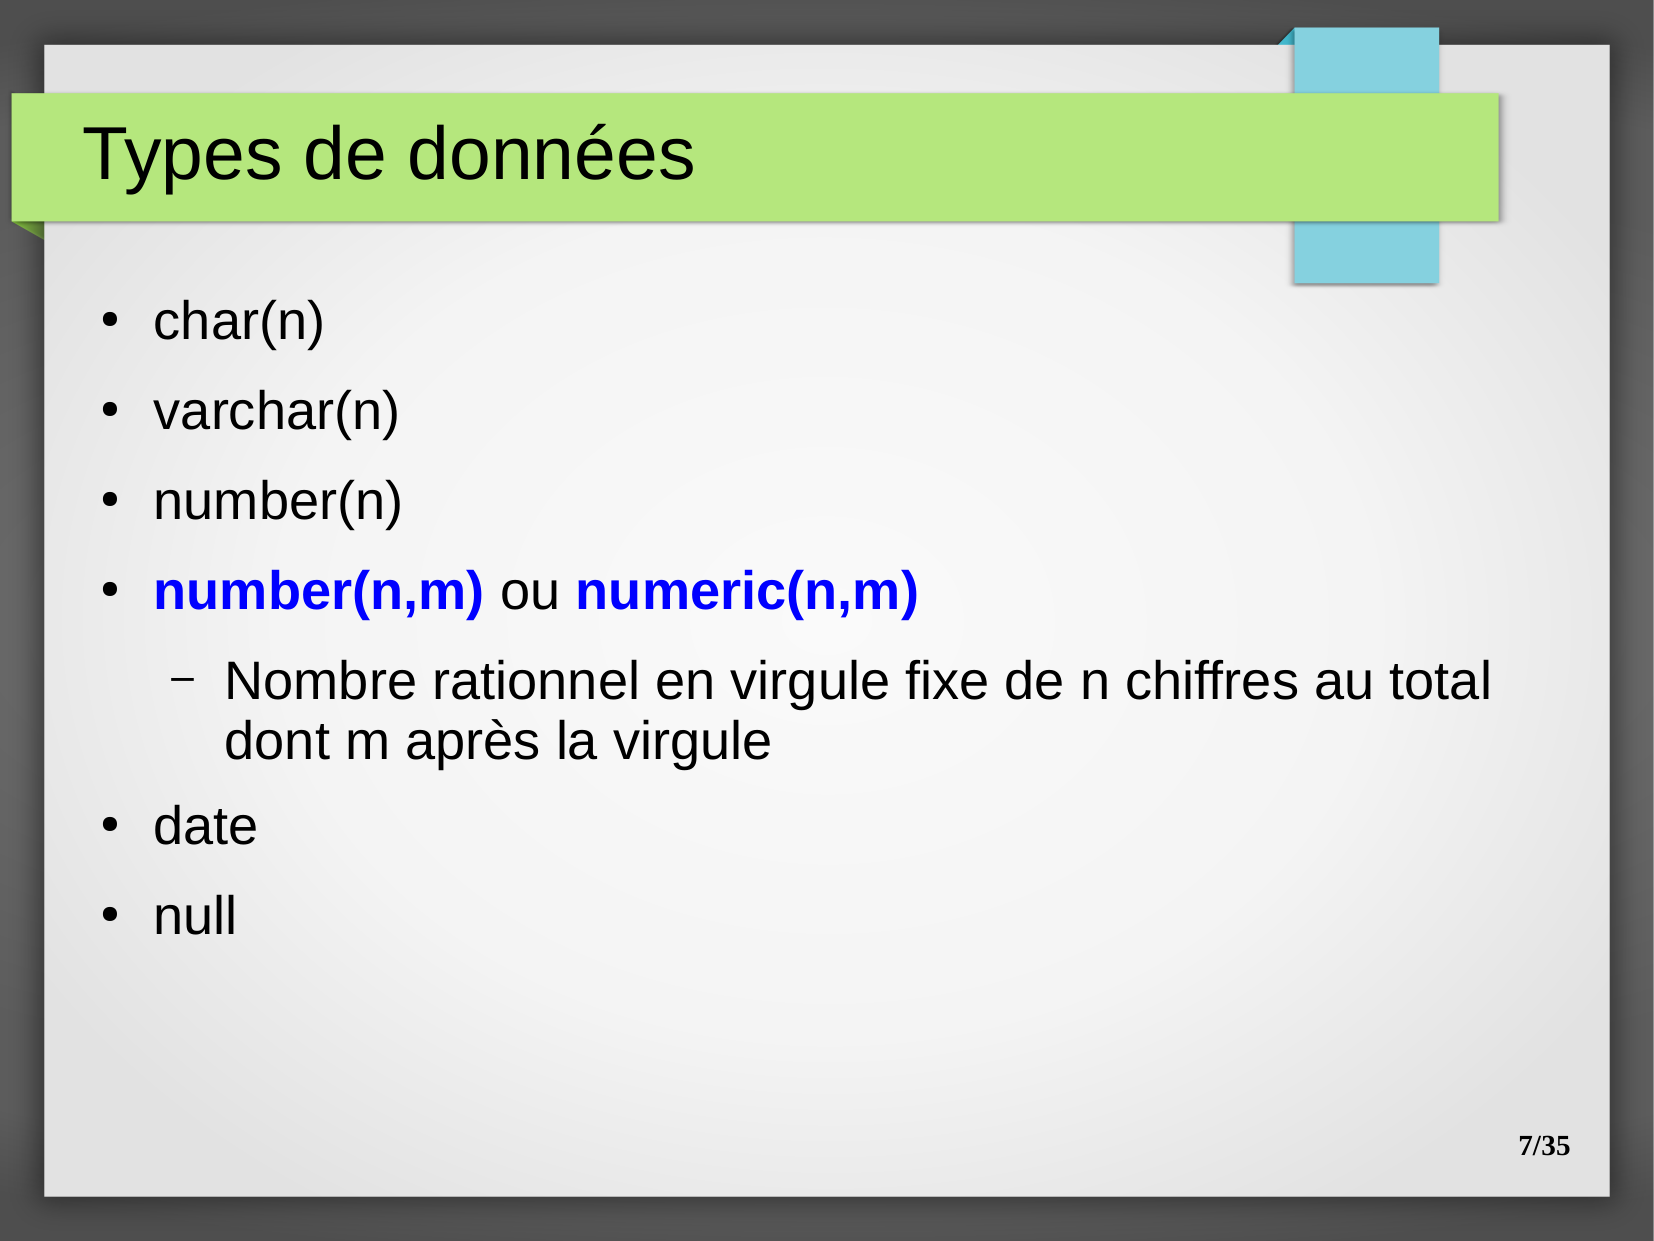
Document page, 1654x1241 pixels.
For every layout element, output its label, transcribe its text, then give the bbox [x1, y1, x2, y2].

list char(n) varchar(n) number(n) number(n,m) ou numeric(n,m) Nombre rationnel en virgule fixe de n chiffres au total dont m après la virgule date null [82, 290, 1571, 1109]
picture [0, 0, 1654, 1241]
title Types de données [82, 94, 1264, 213]
